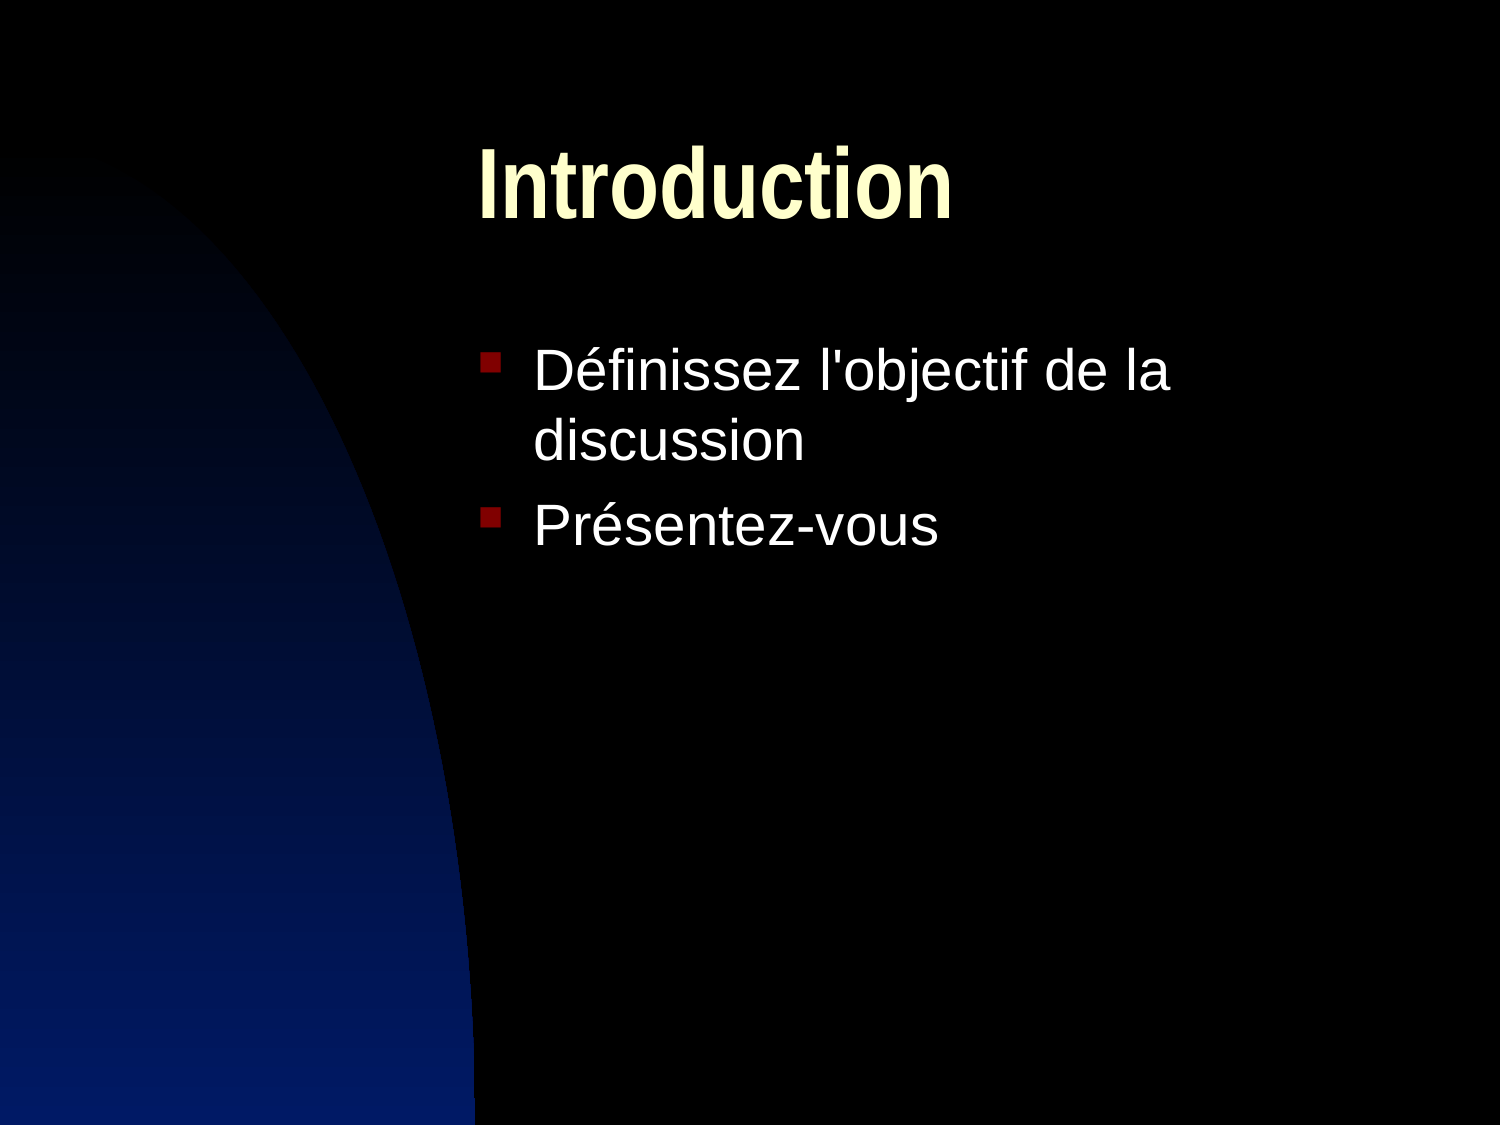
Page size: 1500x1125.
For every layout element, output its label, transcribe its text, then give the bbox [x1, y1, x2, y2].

title Introduction [462, 99, 1463, 288]
list Définissez l'objectif de la discussion Présentez-vous [462, 324, 1463, 1000]
